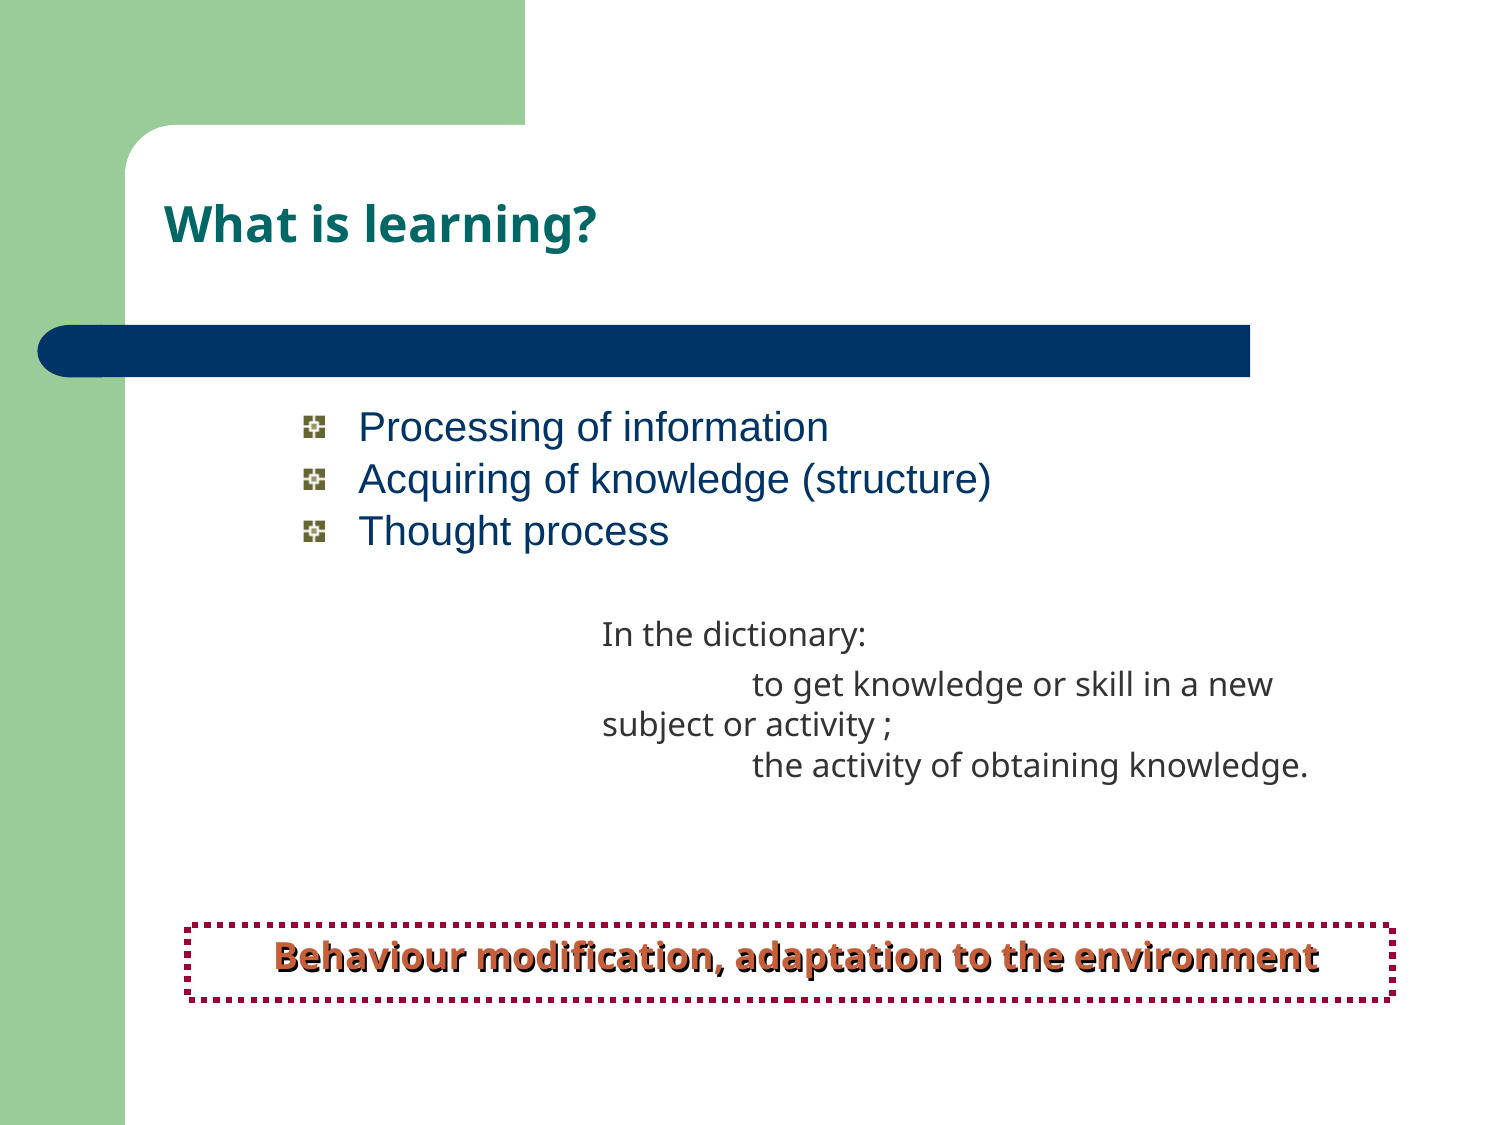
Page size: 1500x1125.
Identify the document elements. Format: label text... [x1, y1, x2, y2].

text_box Behaviour modification, adaptation to the environment [258, 924, 1335, 986]
title What is learning? [149, 162, 1463, 263]
list Processing of information Acquiring of knowledge (structure) Thought process In the dictionary: to get knowledge or skill in a new subject or activity ; the activity of obtaining knowledge. [287, 399, 1450, 1013]
